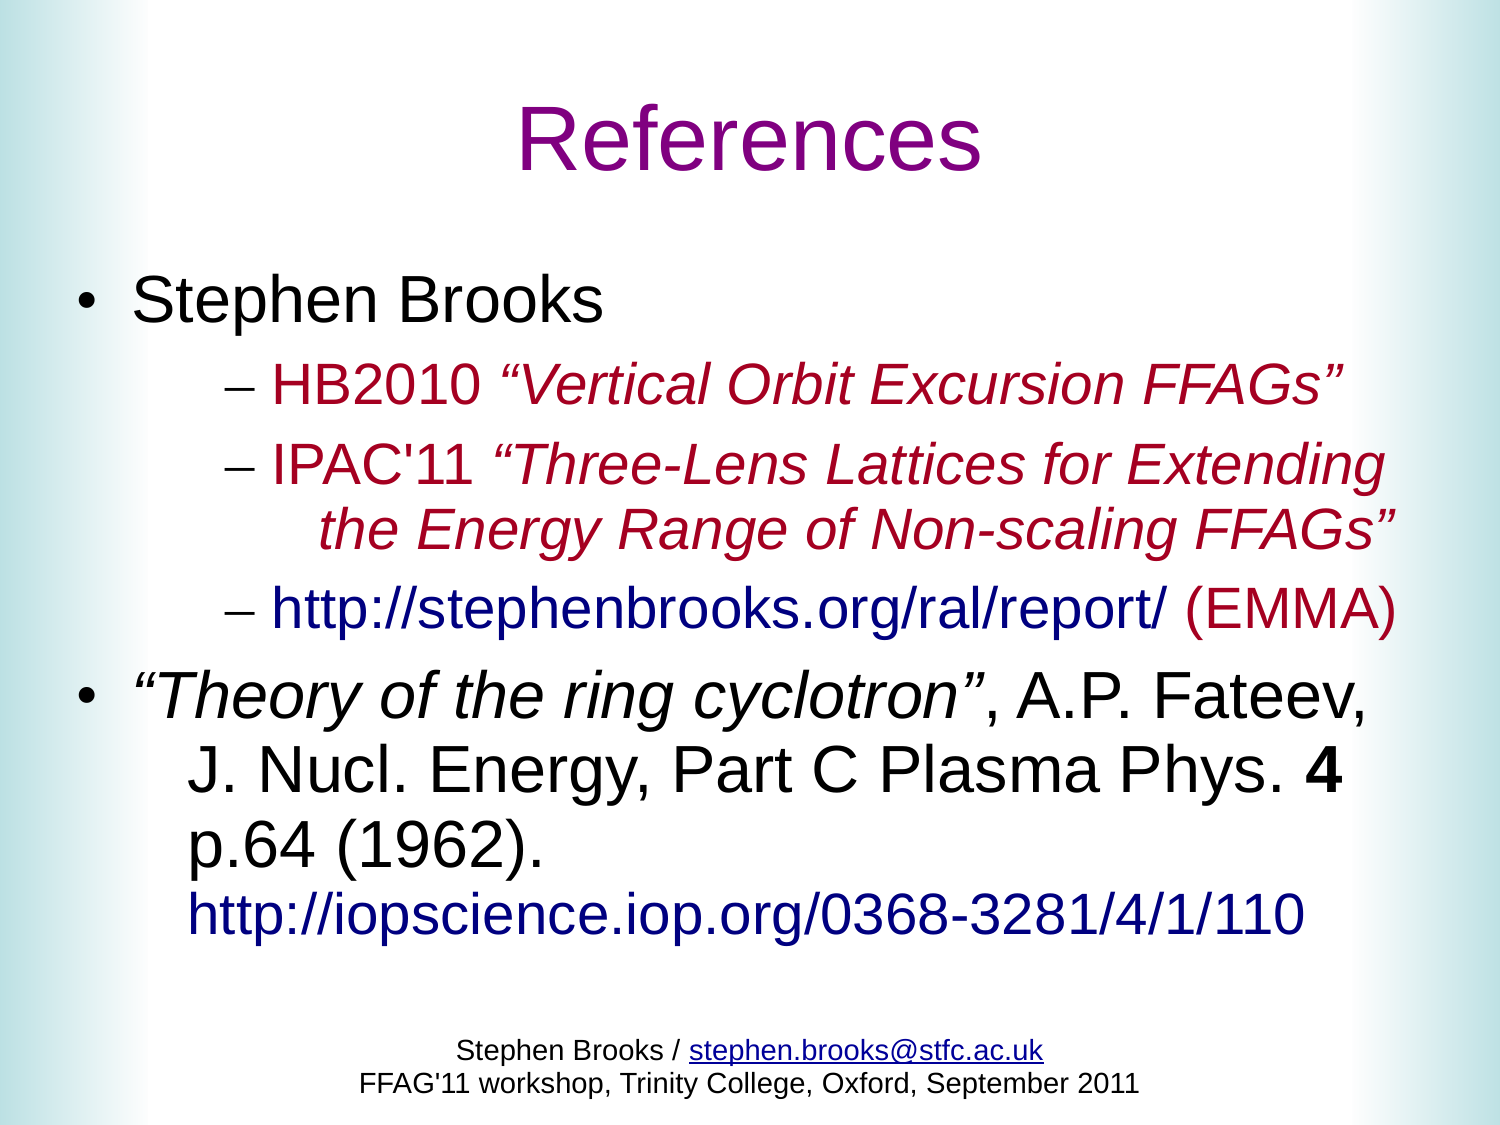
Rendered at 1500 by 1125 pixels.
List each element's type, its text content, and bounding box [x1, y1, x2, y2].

list Stephen Brooks HB2010 “Vertical Orbit Excursion FFAGs” IPAC'11 “Three-Lens Lattices for Extending the Energy Range of Non-scaling FFAGs” http://stephenbrooks.org/ral/report/ (EMMA) “Theory of the ring cyclotron”, A.P. Fateev, J. Nucl. Energy, Part C Plasma Phys. 4 p.64 (1962). http://iopscience.iop.org/0368-3281/4/1/110 [75, 262, 1425, 1006]
title References [75, 45, 1425, 233]
